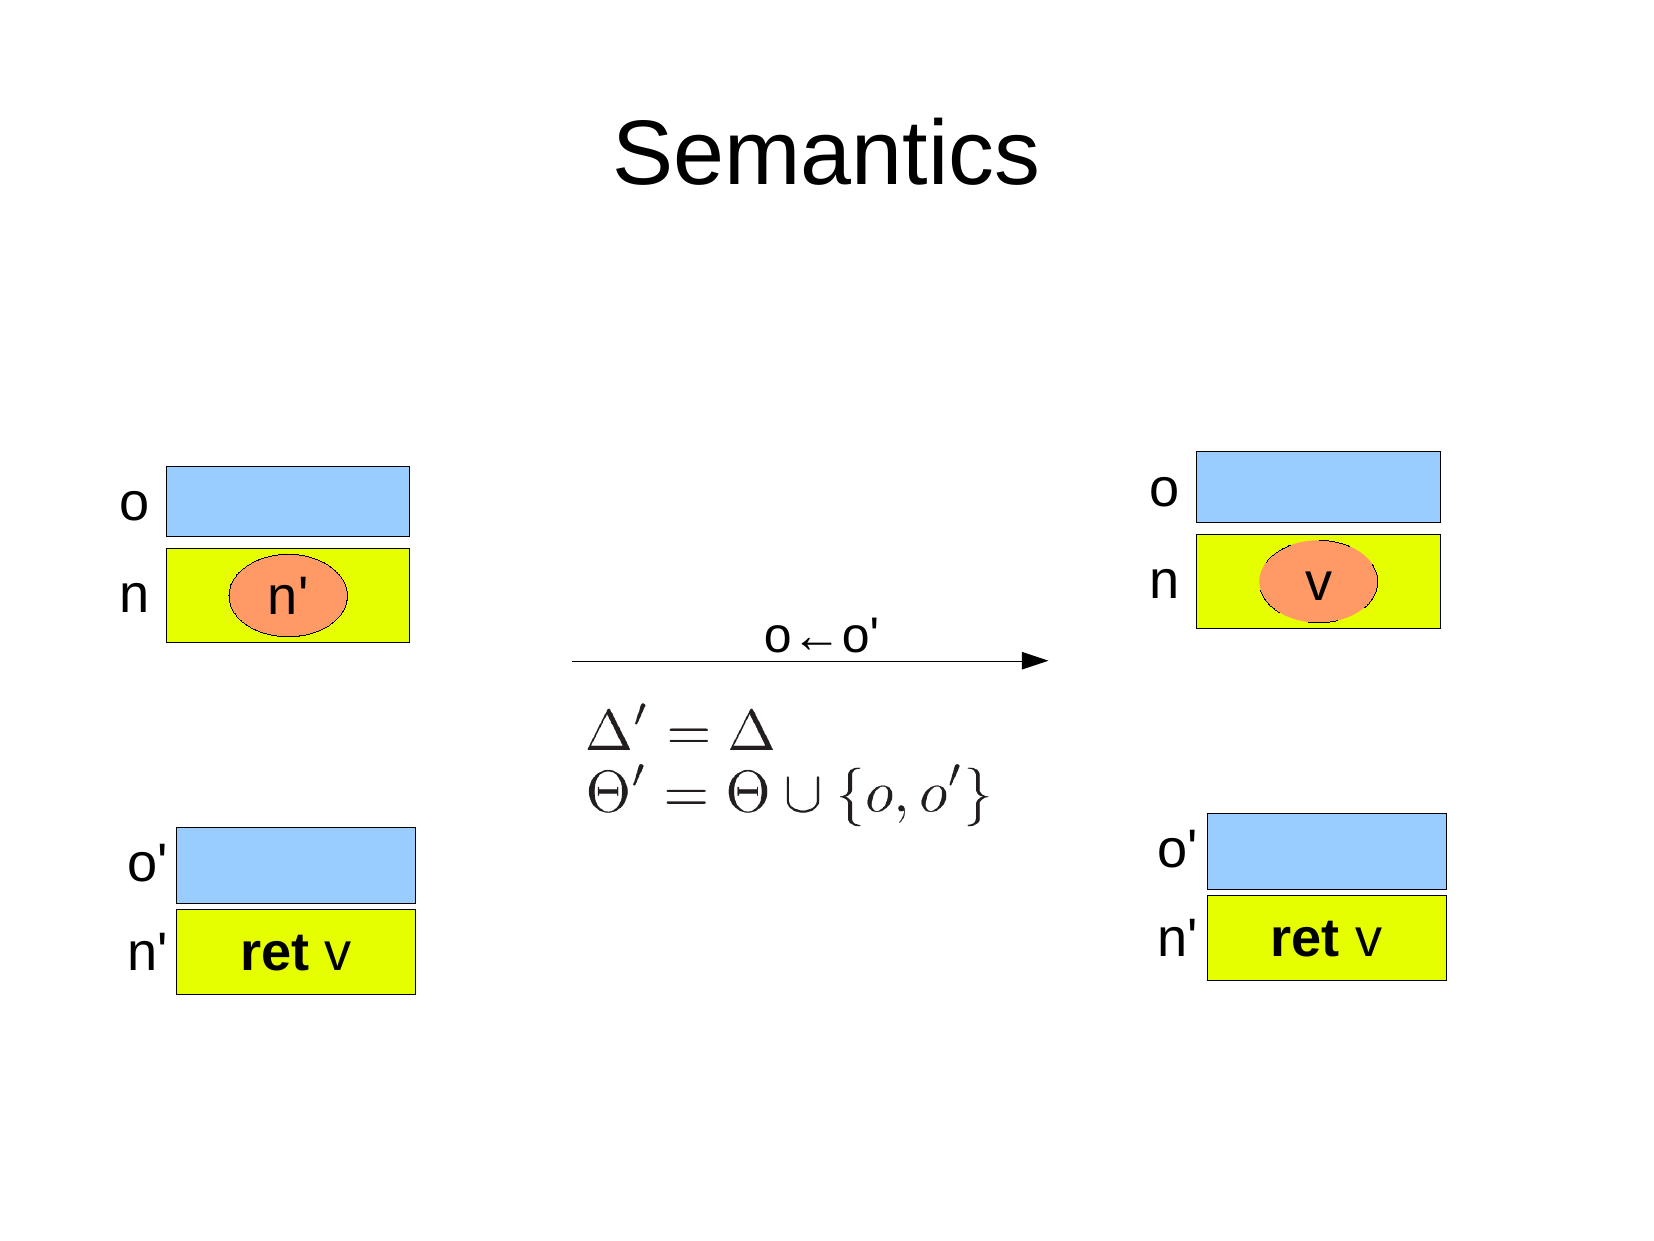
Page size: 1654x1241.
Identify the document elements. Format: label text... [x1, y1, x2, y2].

text_box o←o' [749, 600, 896, 671]
text_box o [104, 463, 163, 540]
text_box [166, 466, 410, 537]
text_box n [1134, 542, 1194, 618]
text_box n' [112, 913, 183, 990]
picture [580, 700, 779, 759]
text_box [176, 827, 416, 904]
text_box [1196, 451, 1441, 523]
text_box [1207, 813, 1447, 890]
picture [581, 760, 1008, 831]
text_box n' [1142, 899, 1214, 976]
text_box n [104, 556, 163, 632]
text_box [166, 548, 410, 643]
text_box [1196, 534, 1441, 629]
text_box v [1259, 540, 1378, 623]
text_box o' [112, 825, 187, 901]
text_box ret v [176, 909, 416, 995]
text_box ret v [1207, 895, 1447, 981]
text_box o' [1142, 811, 1218, 887]
title Semantics [82, 49, 1571, 257]
text_box o [1134, 449, 1194, 526]
text_box n' [228, 554, 348, 637]
